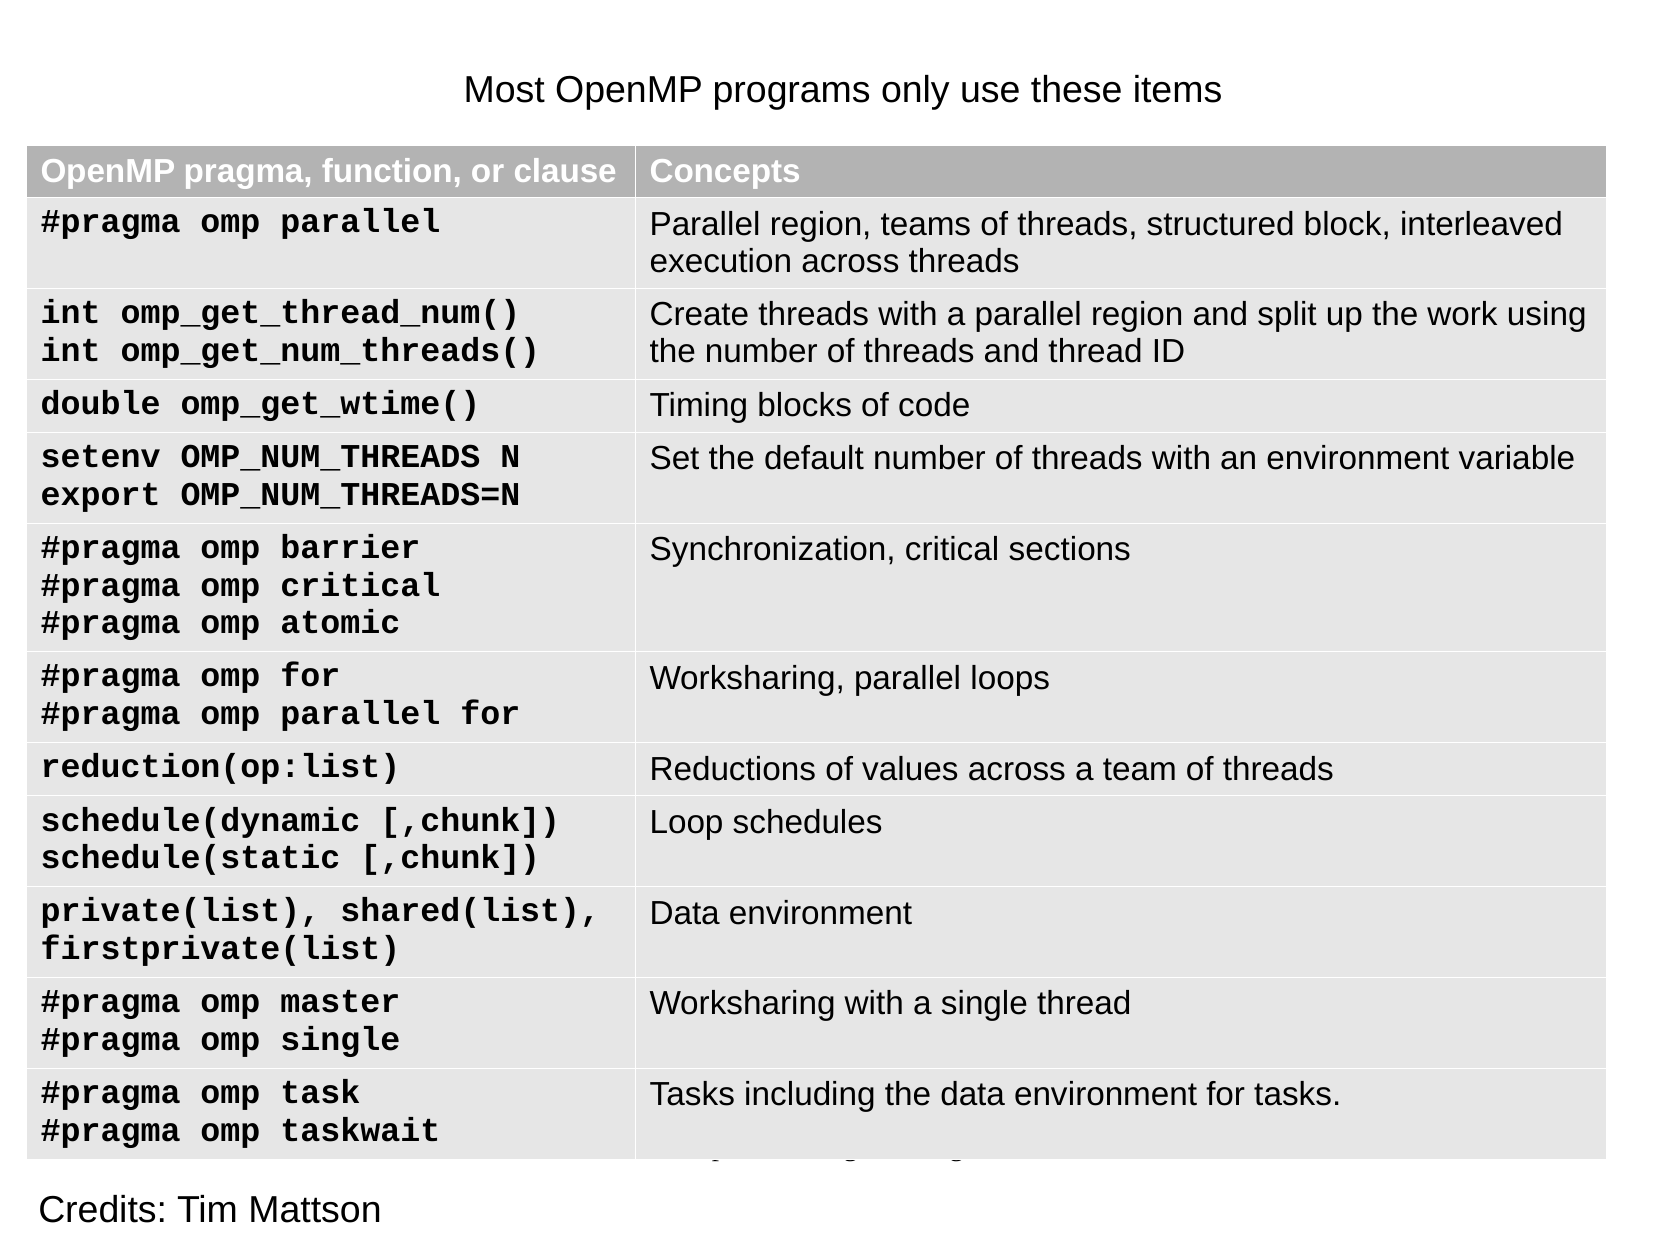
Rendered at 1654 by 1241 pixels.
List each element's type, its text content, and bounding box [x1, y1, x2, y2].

table_cell private(list), shared(list), firstprivate(list) [27, 887, 635, 977]
table_cell #pragma omp for #pragma omp parallel for [27, 652, 635, 742]
table_cell Tasks including the data environment for tasks. [636, 1069, 1606, 1159]
table_cell Parallel region, teams of threads, structured block, interleaved execution across threads [636, 198, 1606, 288]
table_cell Set the default number of threads with an environment variable [636, 433, 1606, 523]
table_cell schedule(dynamic [,chunk]) schedule(static [,chunk]) [27, 796, 635, 886]
text_box Credits: Tim Mattson [23, 1181, 402, 1238]
table_header OpenMP pragma, function, or clause [27, 146, 635, 197]
table_cell int omp_get_thread_num() int omp_get_num_threads() [27, 289, 635, 379]
table_cell Timing blocks of code [636, 380, 1606, 432]
table_cell #pragma omp parallel [27, 198, 635, 288]
table_cell Worksharing, parallel loops [636, 652, 1606, 742]
text_box Most OpenMP programs only use these items [448, 61, 1252, 119]
table_cell Synchronization, critical sections [636, 524, 1606, 651]
table_cell setenv OMP_NUM_THREADS N export OMP_NUM_THREADS=N [27, 433, 635, 523]
table_cell #pragma omp task #pragma omp taskwait [27, 1069, 635, 1159]
table_cell double omp_get_wtime() [27, 380, 635, 432]
table_header Concepts [636, 146, 1606, 197]
table_cell Loop schedules [636, 796, 1606, 886]
table_cell reduction(op:list) [27, 743, 635, 795]
table_cell Create threads with a parallel region and split up the work using the number of threads and thread ID [636, 289, 1606, 379]
table_cell Worksharing with a single thread [636, 978, 1606, 1068]
table_cell #pragma omp master #pragma omp single [27, 978, 635, 1068]
table_cell Data environment [636, 887, 1606, 977]
table_cell Reductions of values across a team of threads [636, 743, 1606, 795]
table_cell #pragma omp barrier #pragma omp critical #pragma omp atomic [27, 524, 635, 651]
